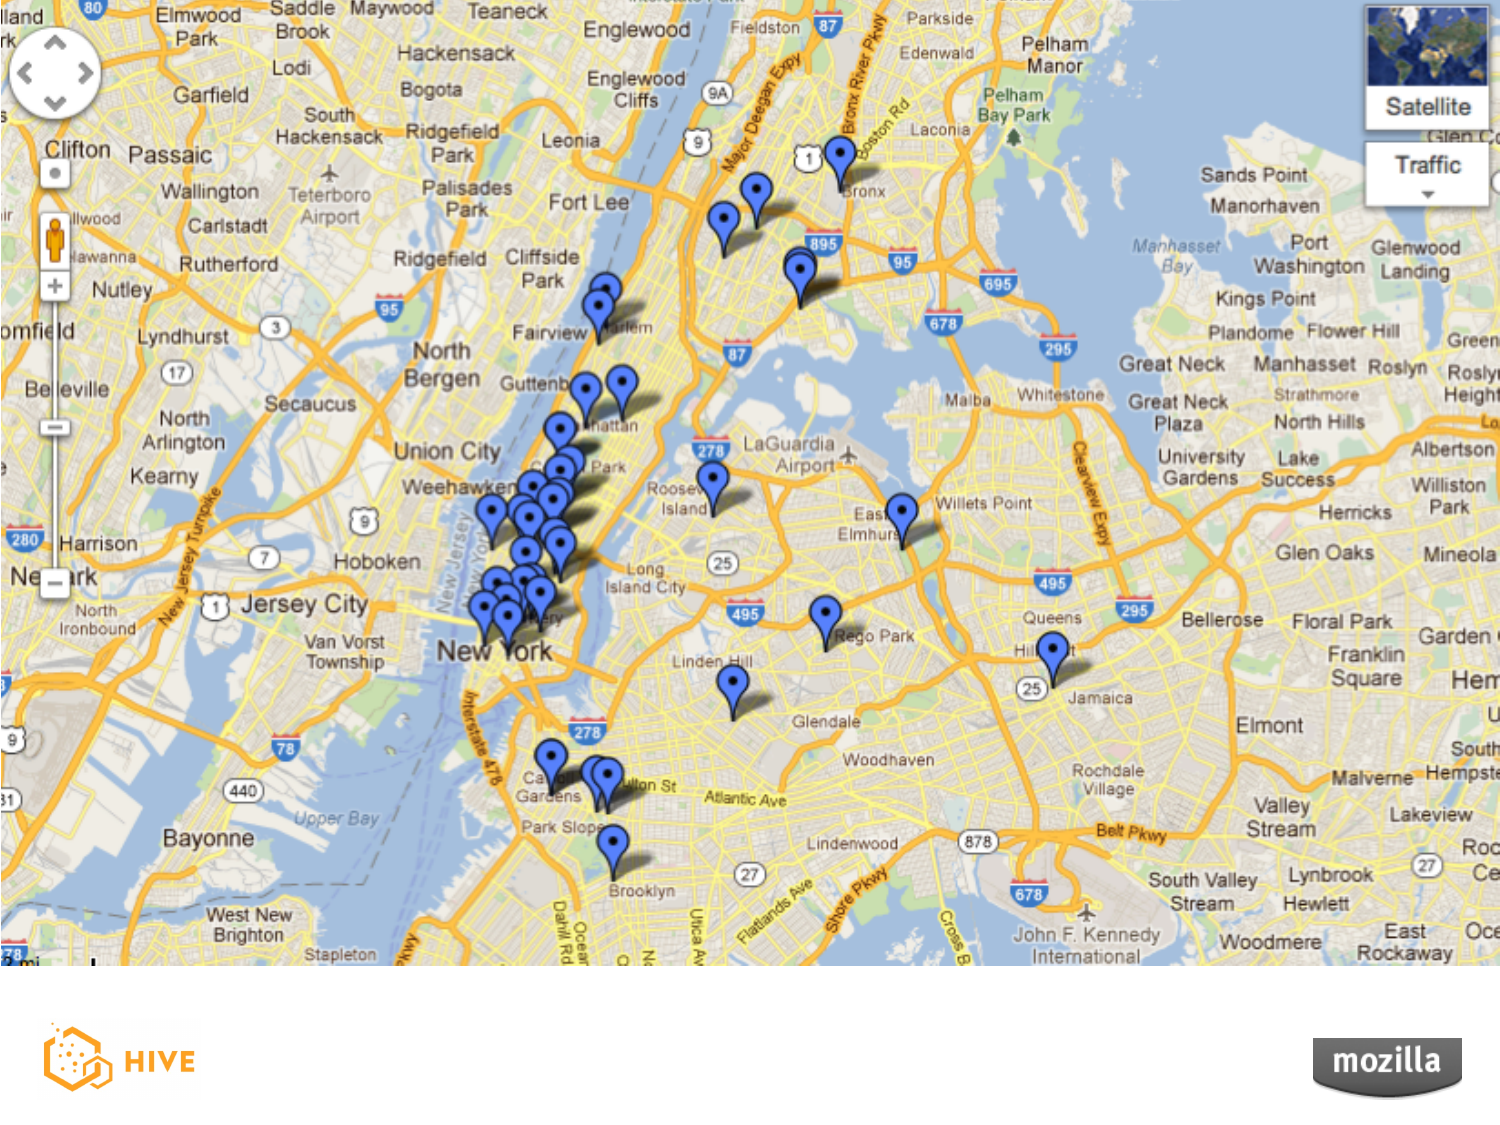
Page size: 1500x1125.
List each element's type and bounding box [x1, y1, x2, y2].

picture [1313, 1038, 1462, 1100]
picture [1, 0, 1500, 966]
picture [37, 1018, 201, 1100]
